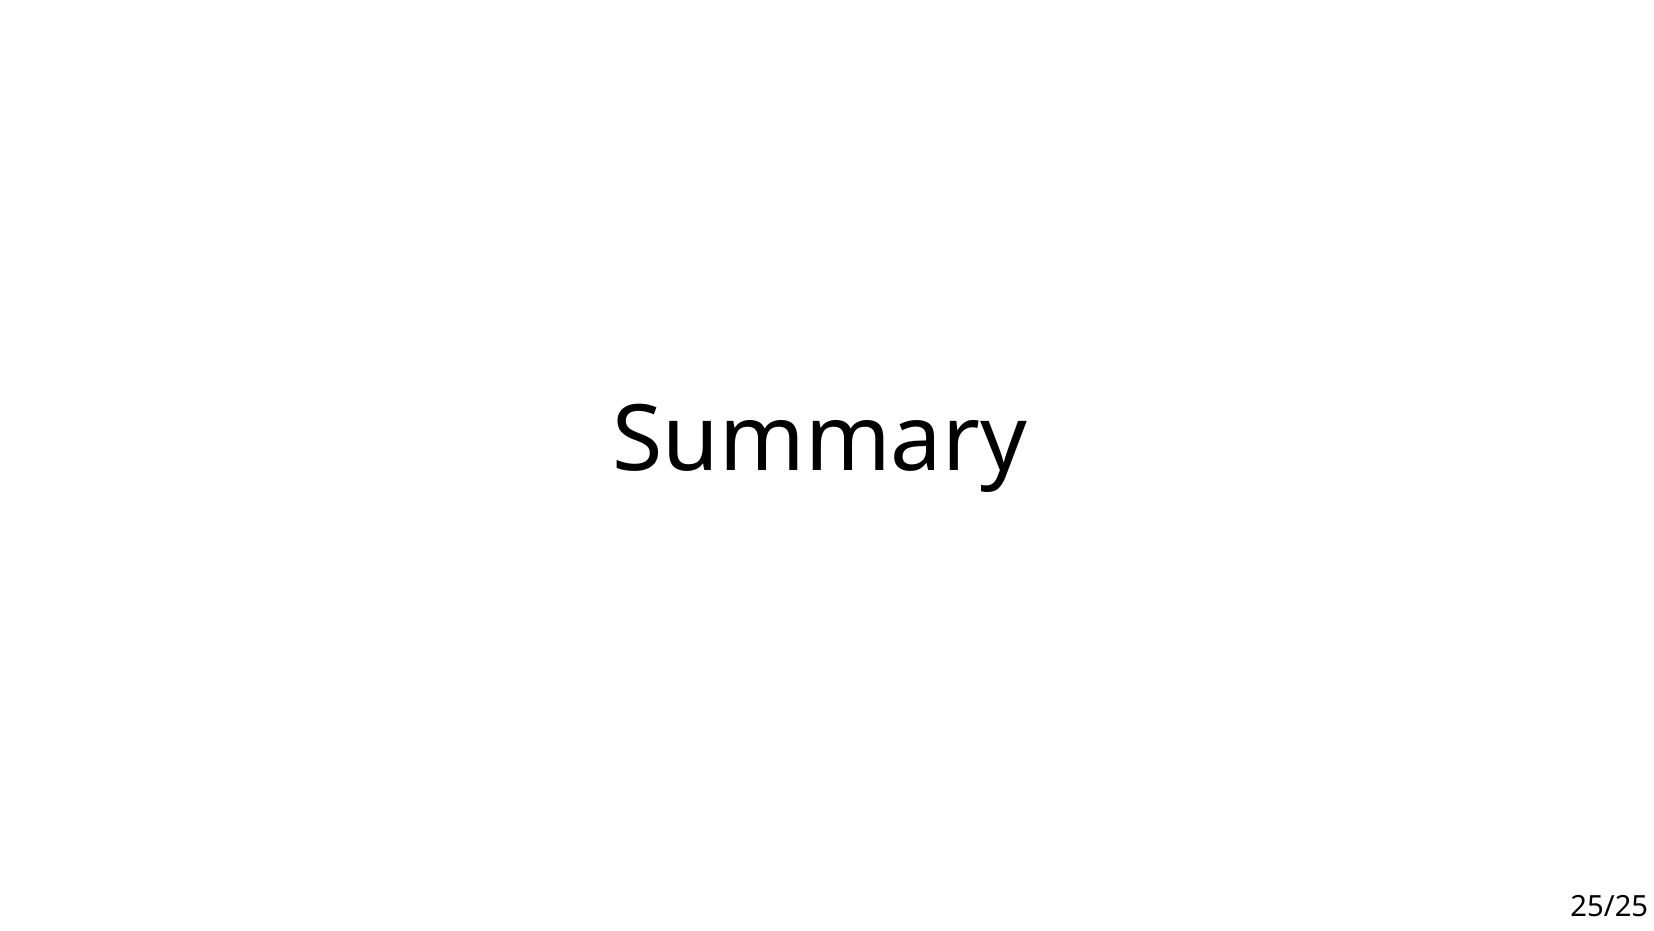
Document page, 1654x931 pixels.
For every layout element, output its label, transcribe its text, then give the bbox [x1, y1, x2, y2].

title Summary [75, 356, 1565, 513]
